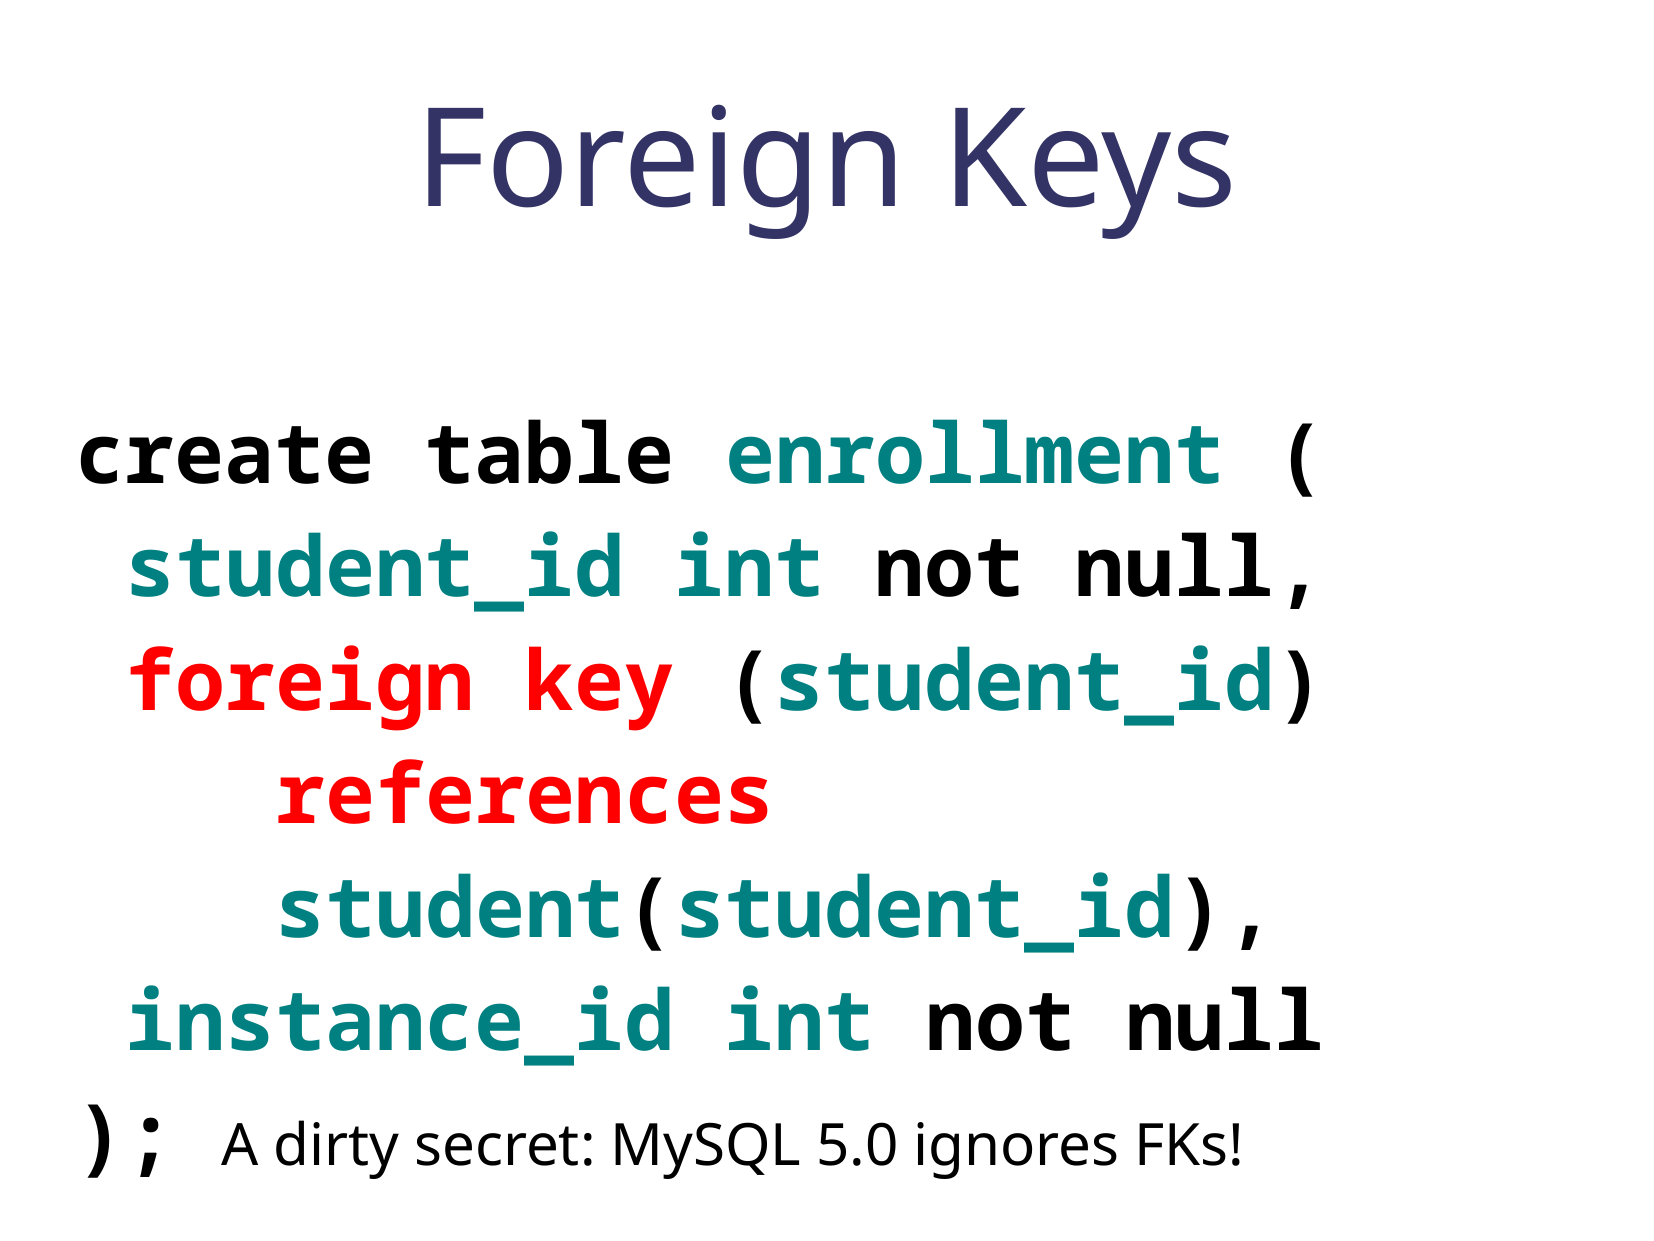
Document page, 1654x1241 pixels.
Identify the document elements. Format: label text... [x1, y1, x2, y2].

title Foreign Keys [82, 56, 1571, 250]
text_box A dirty secret: MySQL 5.0 ignores FKs! [206, 1095, 1447, 1182]
text_box create table enrollment ( student_id int not null, foreign key (student_id) references student(student_id), instance_id int not null ); [75, 394, 1654, 1067]
